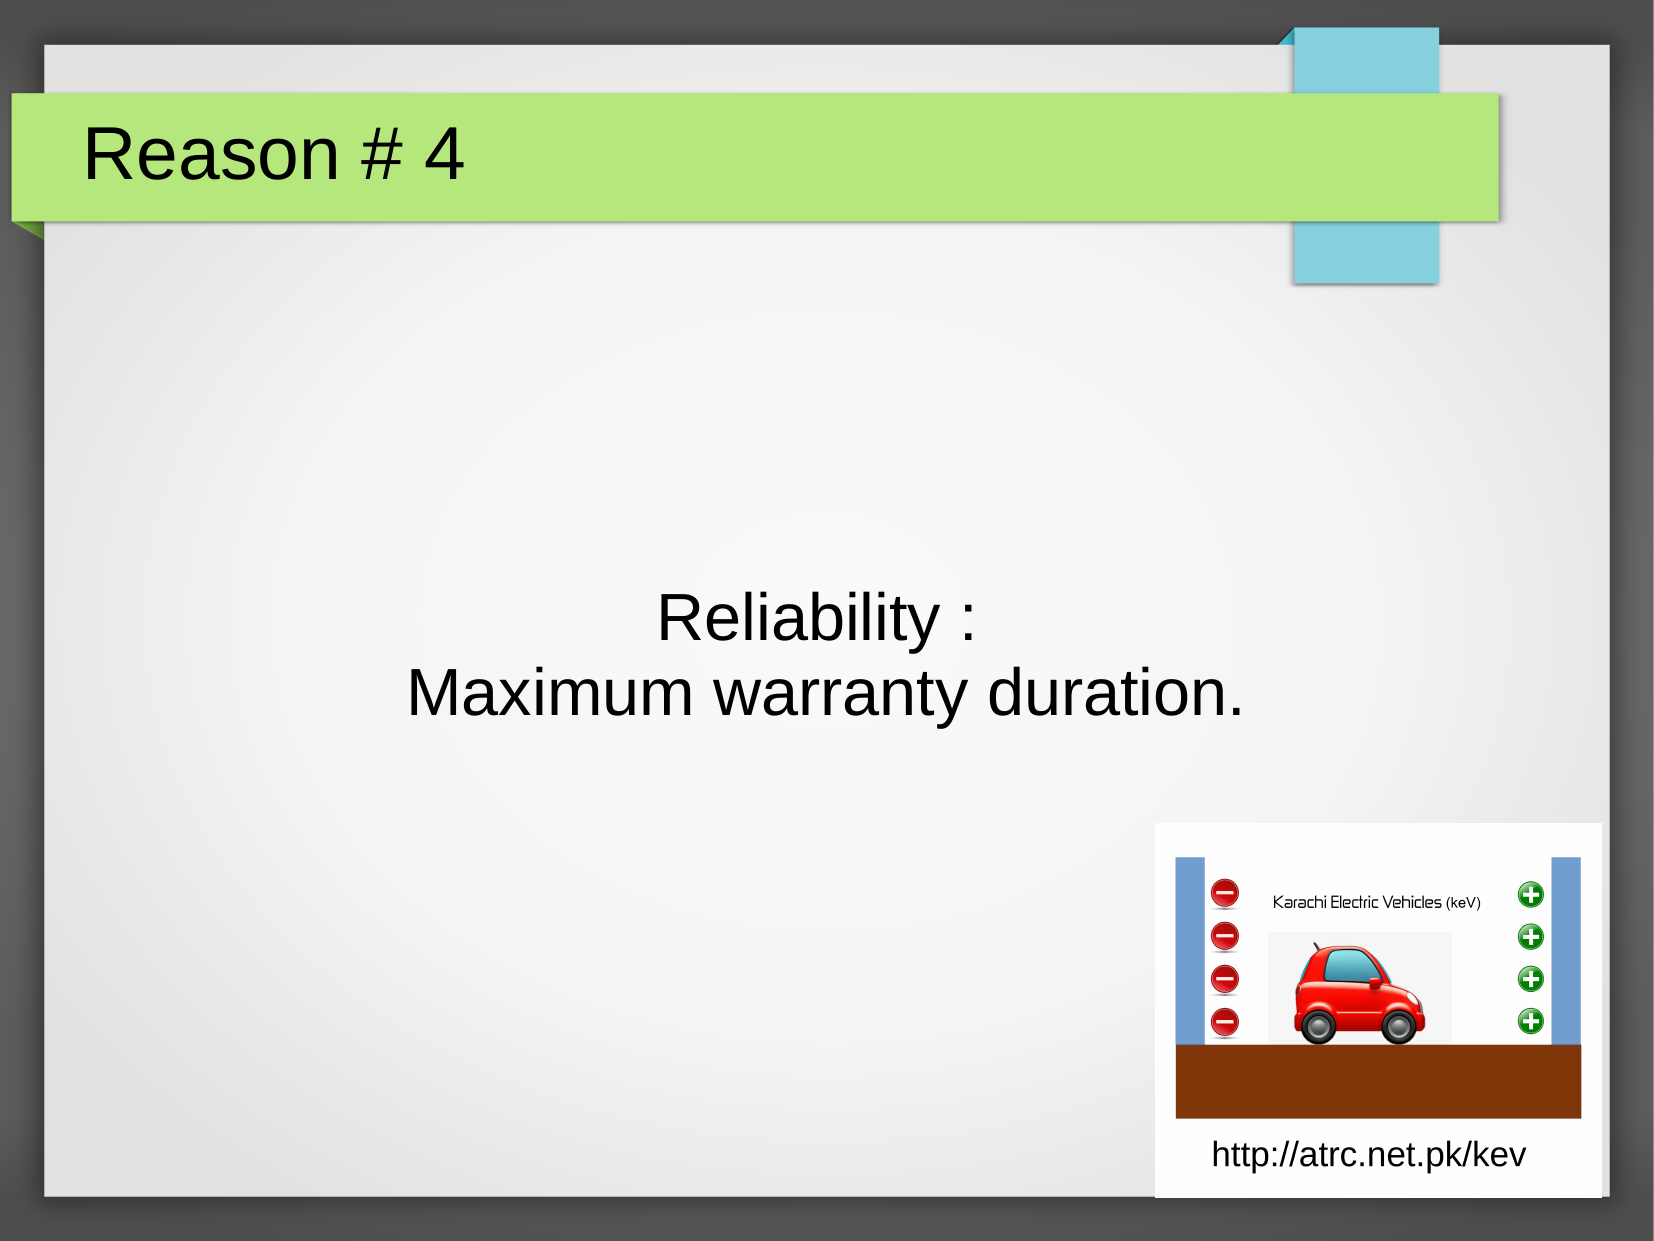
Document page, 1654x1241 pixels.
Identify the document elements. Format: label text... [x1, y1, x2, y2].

title Reason # 4 [82, 94, 1264, 213]
picture [0, 0, 1654, 1241]
subtitle Reliability : Maximum warranty duration. [82, 295, 1571, 1015]
